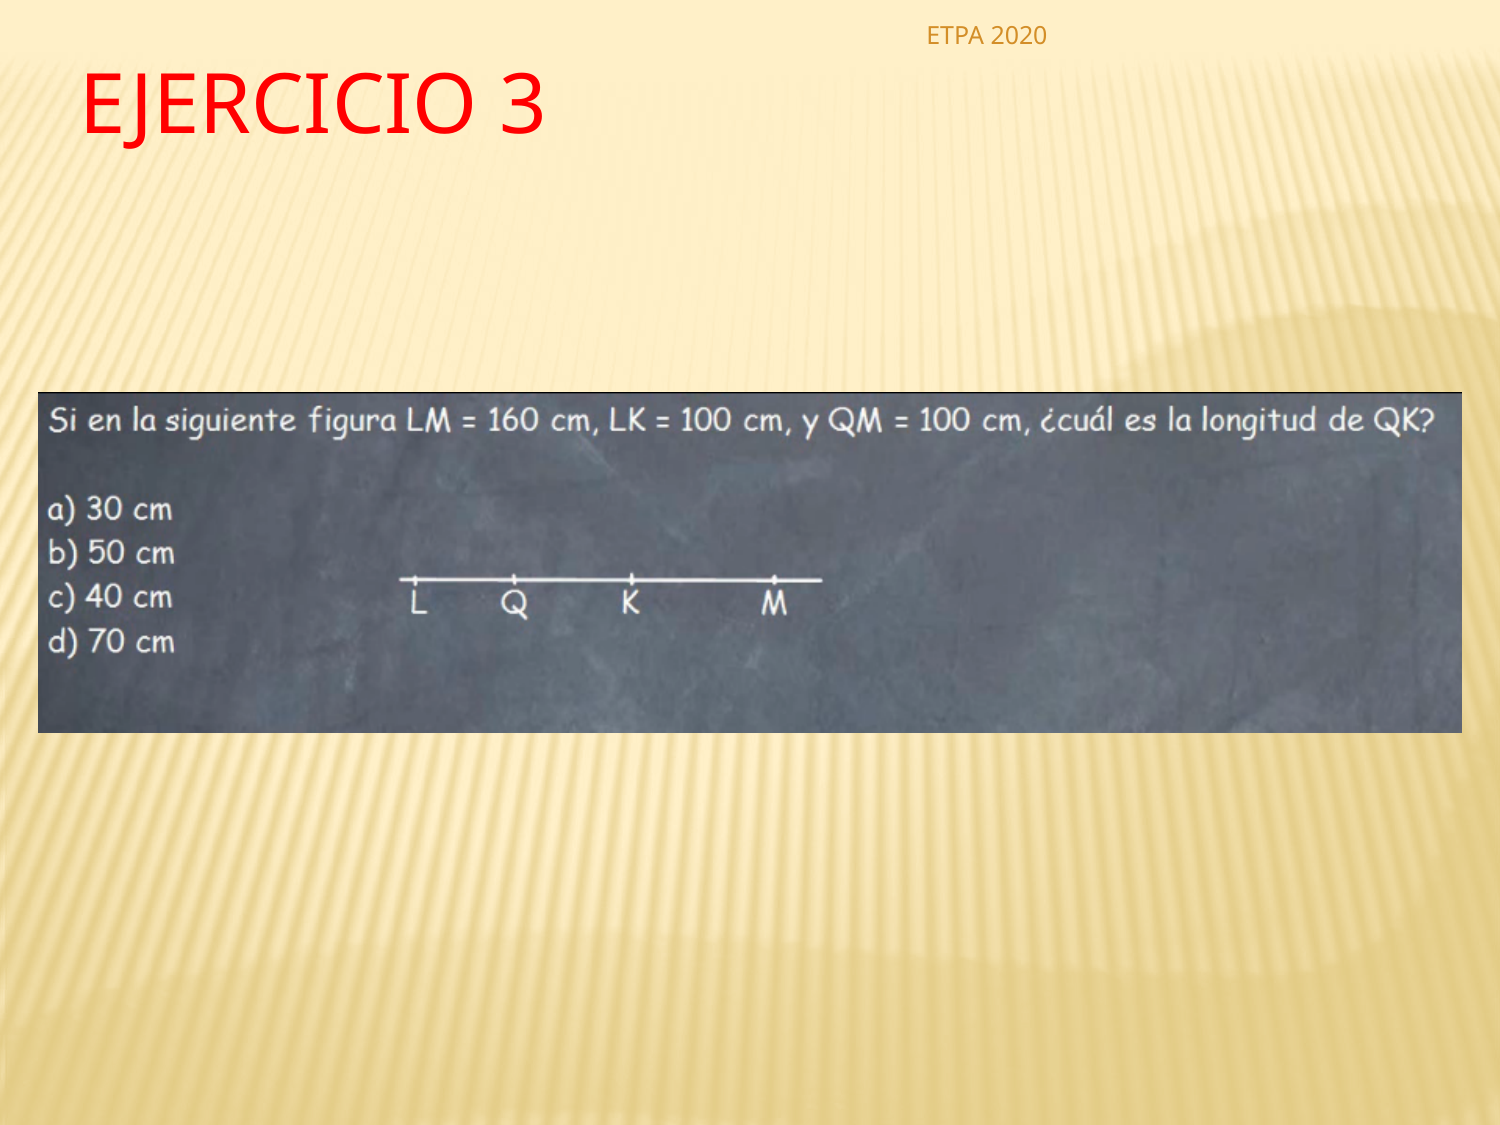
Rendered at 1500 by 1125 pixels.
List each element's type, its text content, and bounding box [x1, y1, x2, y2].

footer ETPA 2020 [512, 12, 1063, 60]
picture [0, 0, 1500, 1125]
text_box EJERCICIO 3 [64, 42, 715, 158]
